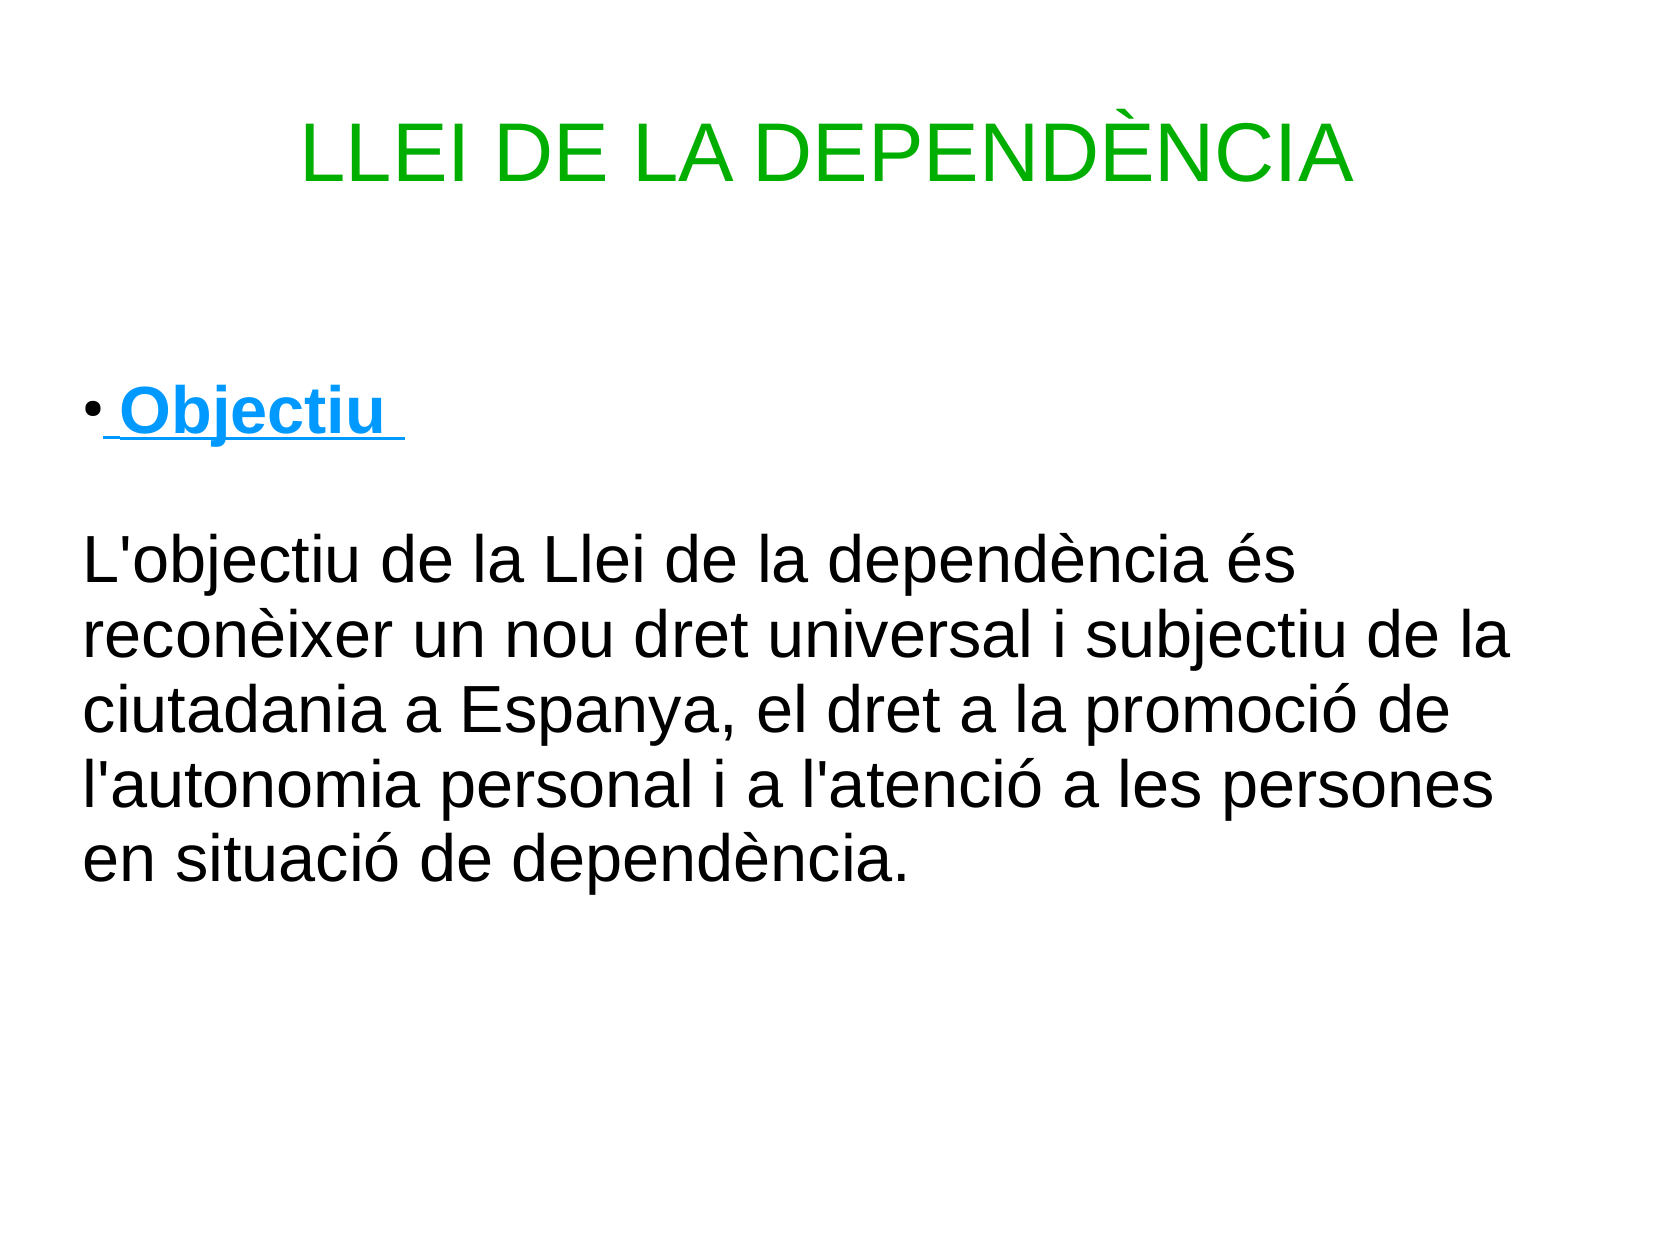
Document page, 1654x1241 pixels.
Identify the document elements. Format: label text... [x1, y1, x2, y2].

title LLEI DE LA DEPENDÈNCIA [82, 56, 1571, 250]
subtitle Objectiu L'objectiu de la Llei de la dependència és reconèixer un nou dret universal i subjectiu de la ciutadania a Espanya, el dret a la promoció de l'autonomia personal i a l'atenció a les persones en situació de dependència. [82, 297, 1571, 1102]
